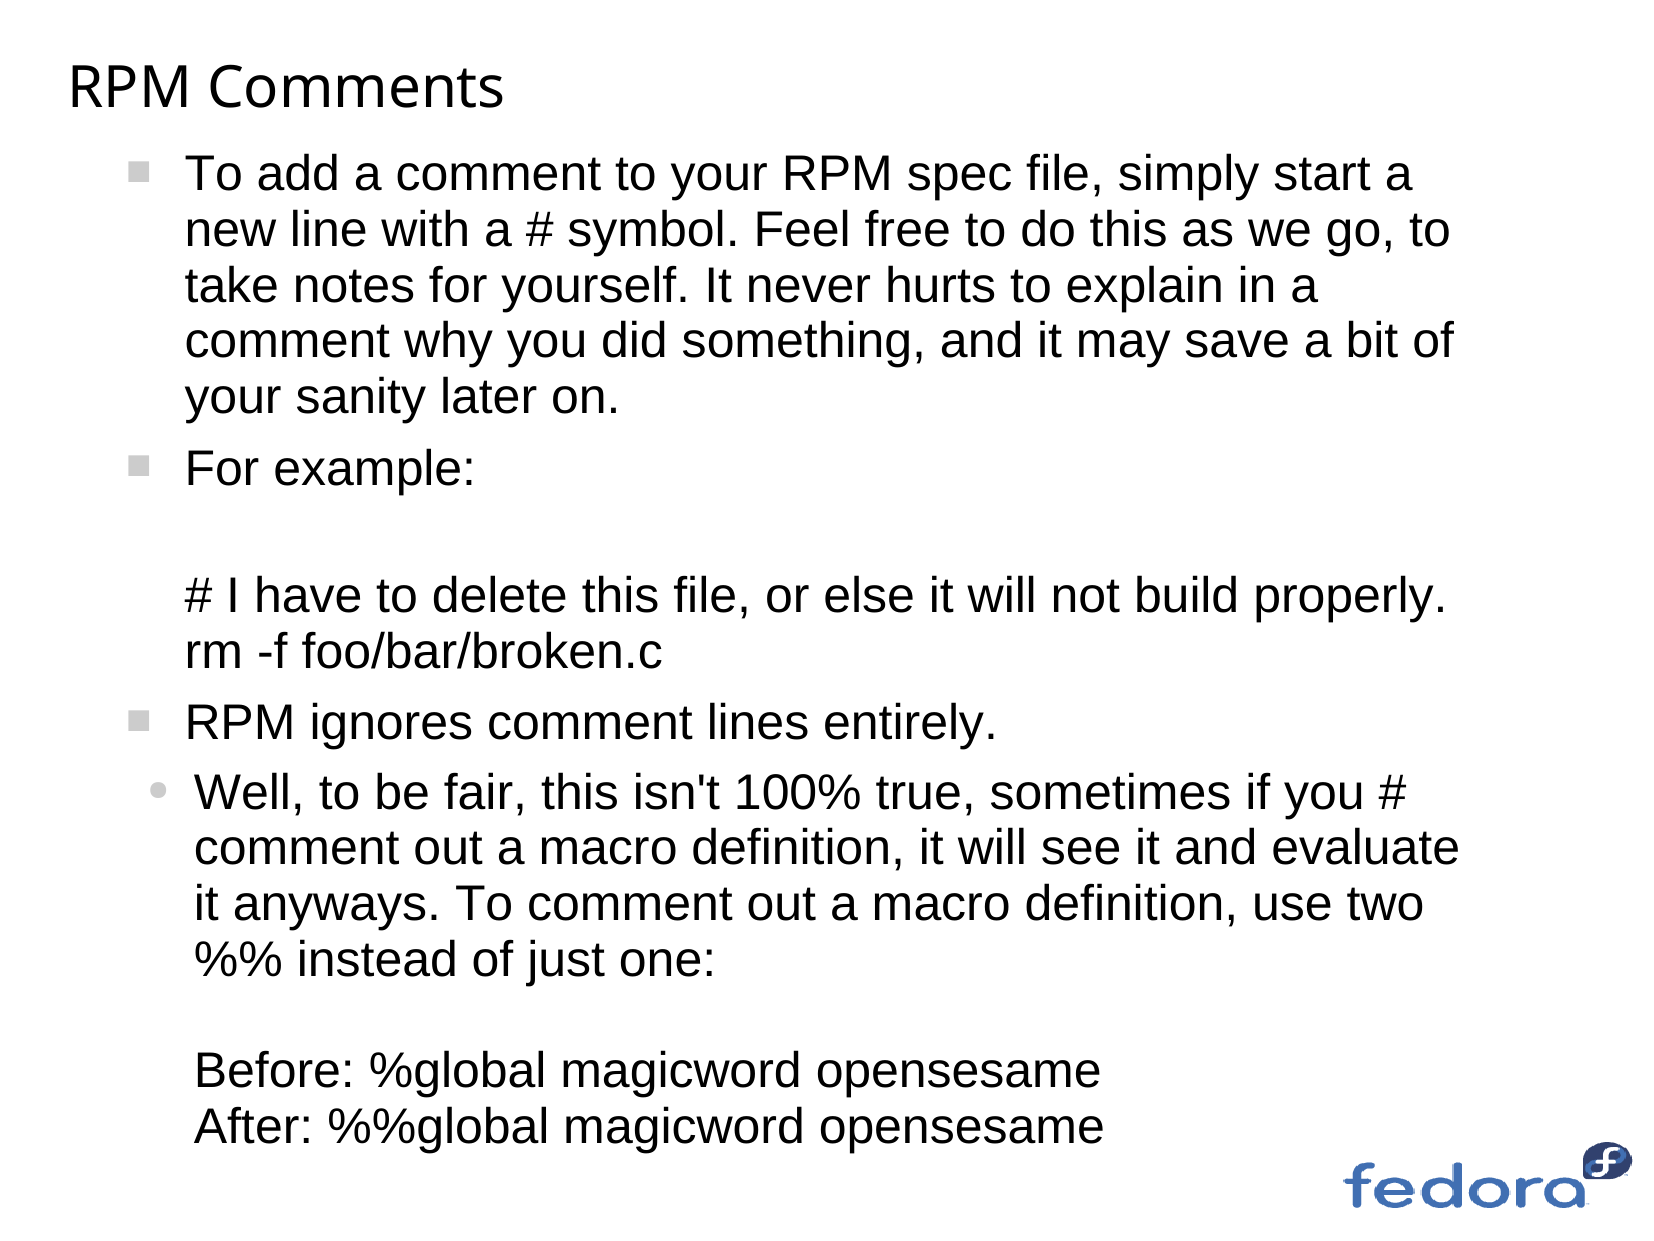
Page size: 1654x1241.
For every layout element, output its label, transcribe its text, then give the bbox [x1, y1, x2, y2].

title RPM Comments [67, 25, 1499, 144]
picture [1332, 1124, 1651, 1227]
list To add a comment to your RPM spec file, simply start a new line with a # symbol. Feel free to do this as we go, to take notes for yourself. It never hurts to explain in a comment why you did something, and it may save a bit of your sanity later on. For example: # I have to delete this file, or else it will not build properly. rm -f foo/bar/broken.c RPM ignores comment lines entirely. Well, to be fair, this isn't 100% true, sometimes if you # comment out a macro definition, it will see it and evaluate it anyways. To comment out a macro definition, use two %% instead of just one: Before: %global magicword opensesame After: %%global magicword opensesame [72, 145, 1496, 1155]
